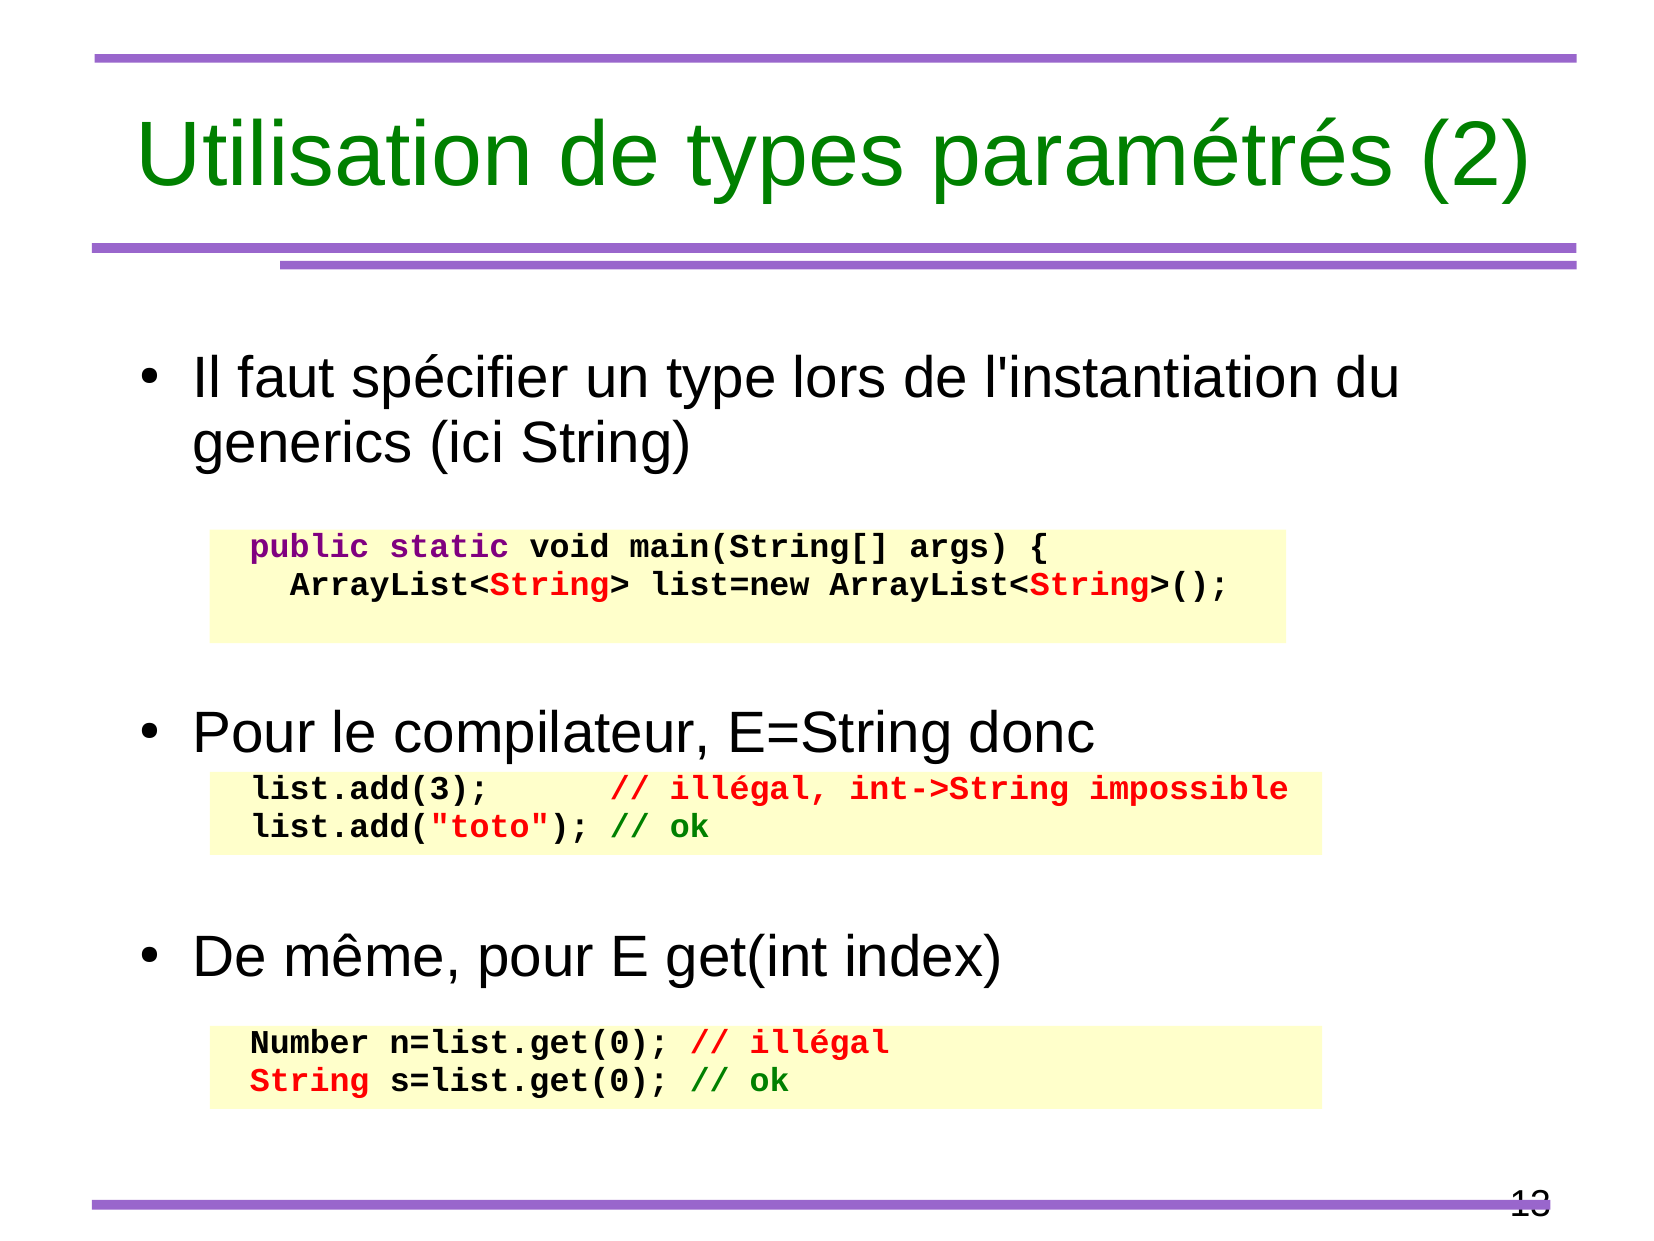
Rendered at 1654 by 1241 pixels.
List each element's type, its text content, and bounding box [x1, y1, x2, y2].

text_box public static void main(String[] args) { ArrayList<String> list=new ArrayList<String>(); [209, 529, 1287, 644]
text_box list.add(3); // illégal, int->String impossible list.add("toto"); // ok [209, 771, 1323, 855]
list Il faut spécifier un type lors de l'instantiation du generics (ici String) Pour le compilateur, E=String donc De même, pour E get(int index) [121, 344, 1534, 1127]
title Utilisation de types paramétrés (2) [121, 49, 1534, 257]
text_box Number n=list.get(0); // illégal String s=list.get(0); // ok [209, 1025, 1323, 1109]
